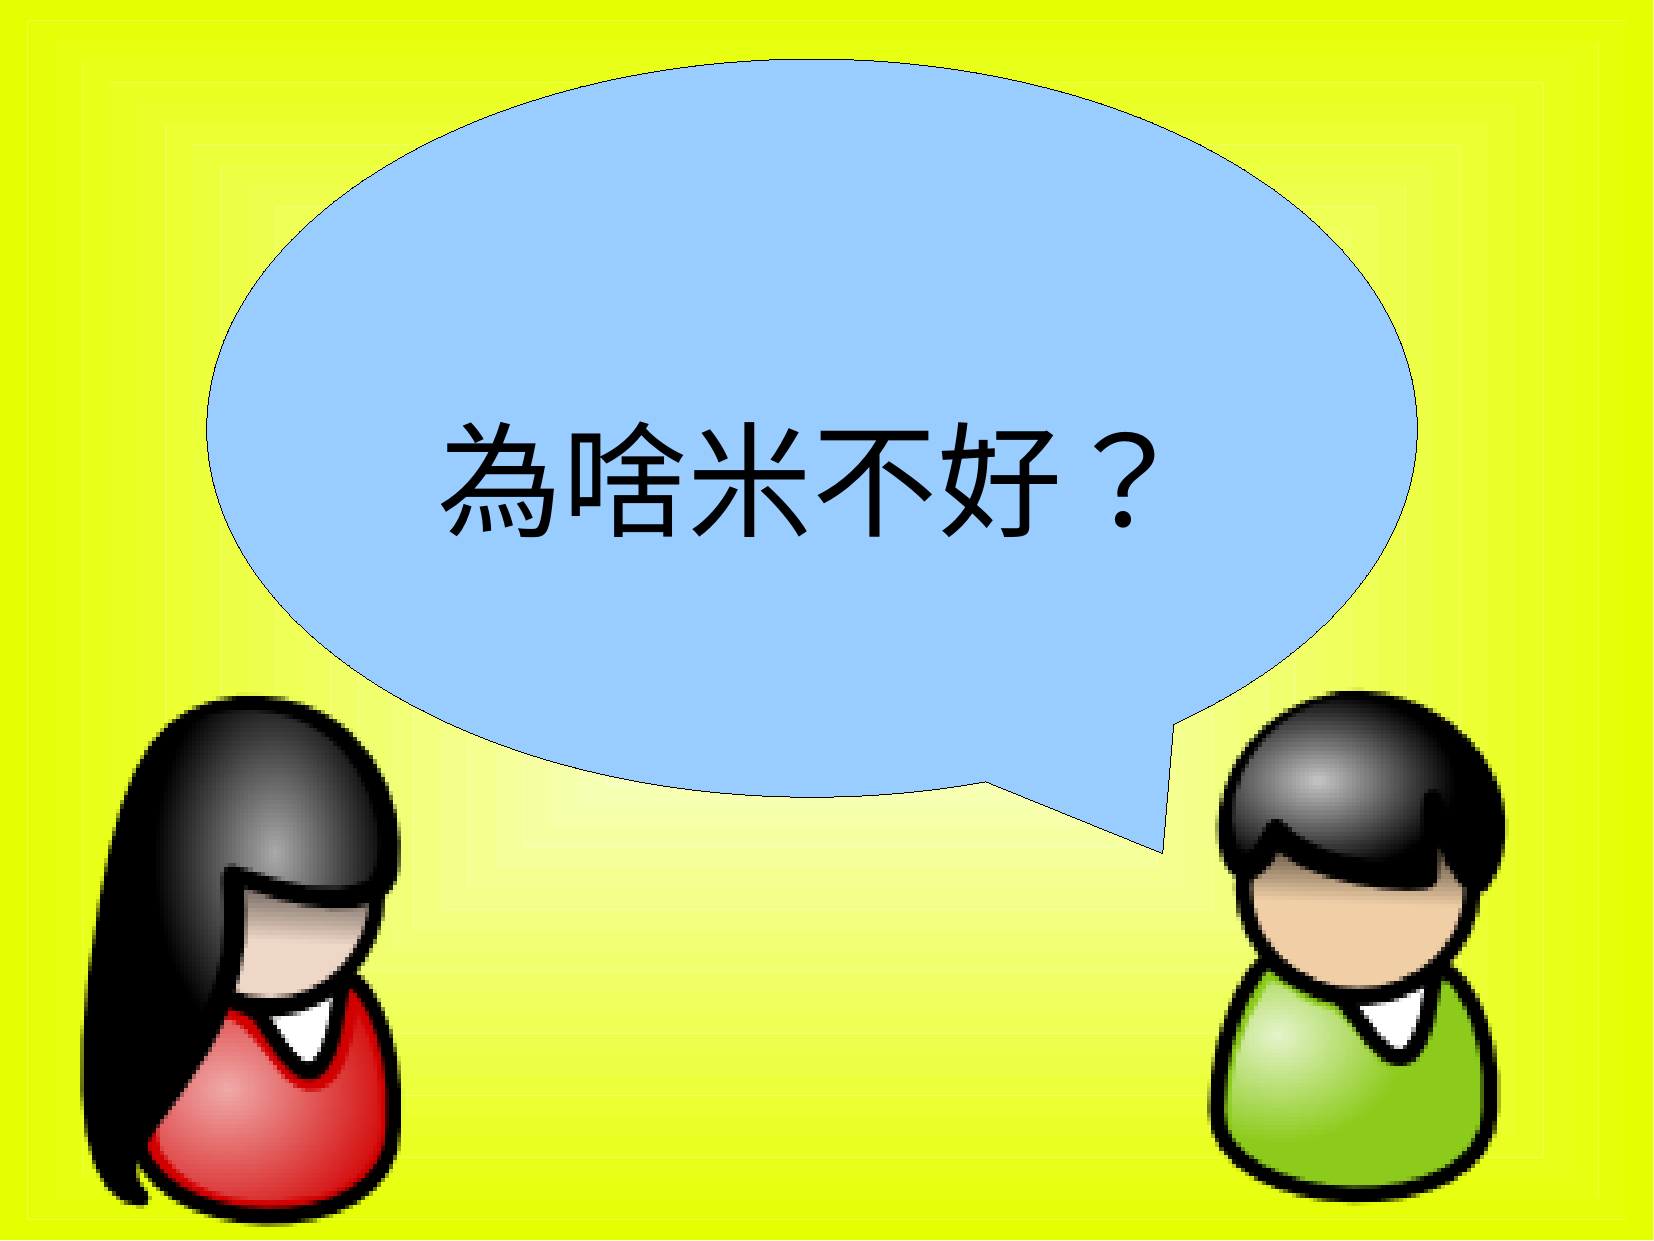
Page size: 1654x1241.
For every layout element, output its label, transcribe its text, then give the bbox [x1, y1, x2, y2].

picture [1092, 679, 1625, 1211]
text_box 為啥米不好？ [206, 59, 1418, 854]
picture [0, 679, 502, 1241]
